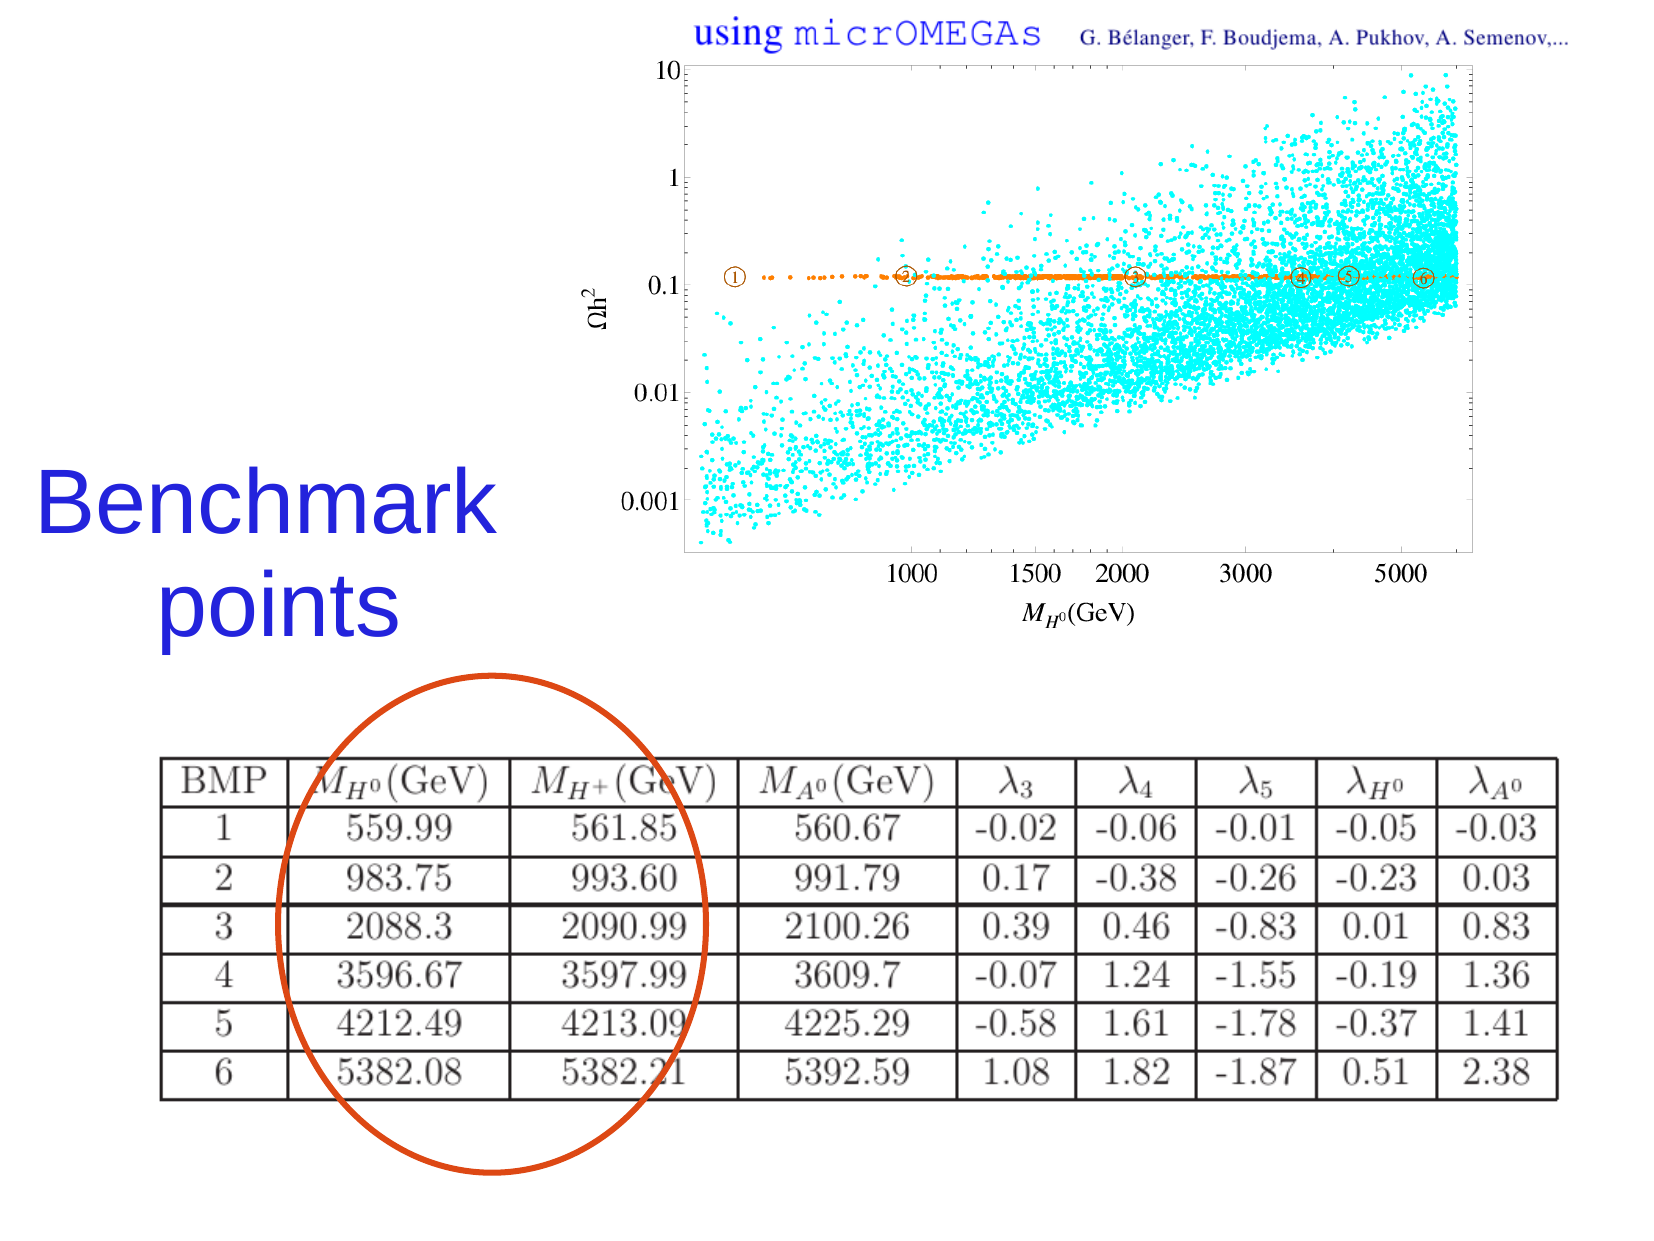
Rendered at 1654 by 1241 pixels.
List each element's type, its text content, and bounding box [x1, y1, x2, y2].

title Benchmark points [0, 449, 1011, 657]
picture [124, 740, 361, 1126]
picture [282, 740, 702, 1126]
picture [580, 6, 1588, 628]
picture [623, 740, 1606, 1126]
